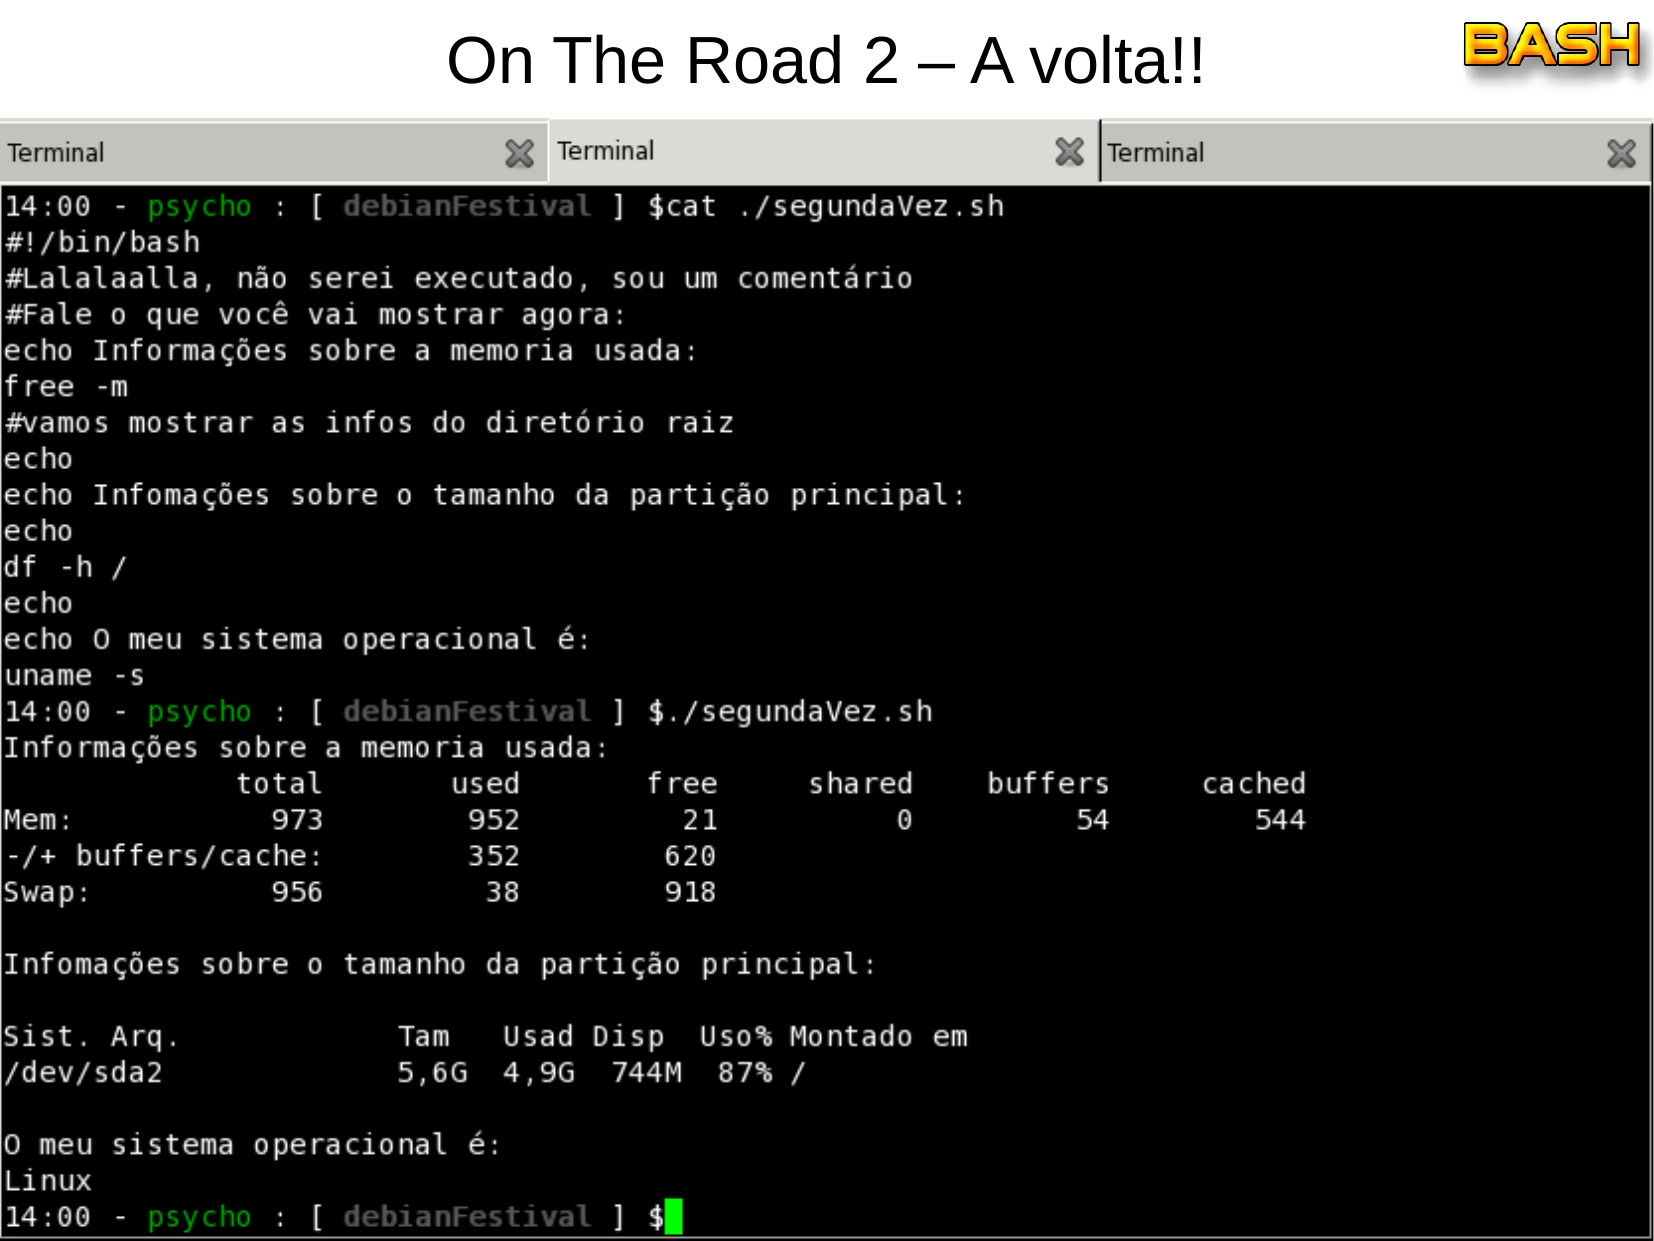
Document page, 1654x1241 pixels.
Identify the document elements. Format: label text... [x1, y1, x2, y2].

title On The Road 2 – A volta!! [82, 22, 1571, 98]
picture [0, 118, 1654, 1241]
picture [1450, 0, 1654, 96]
